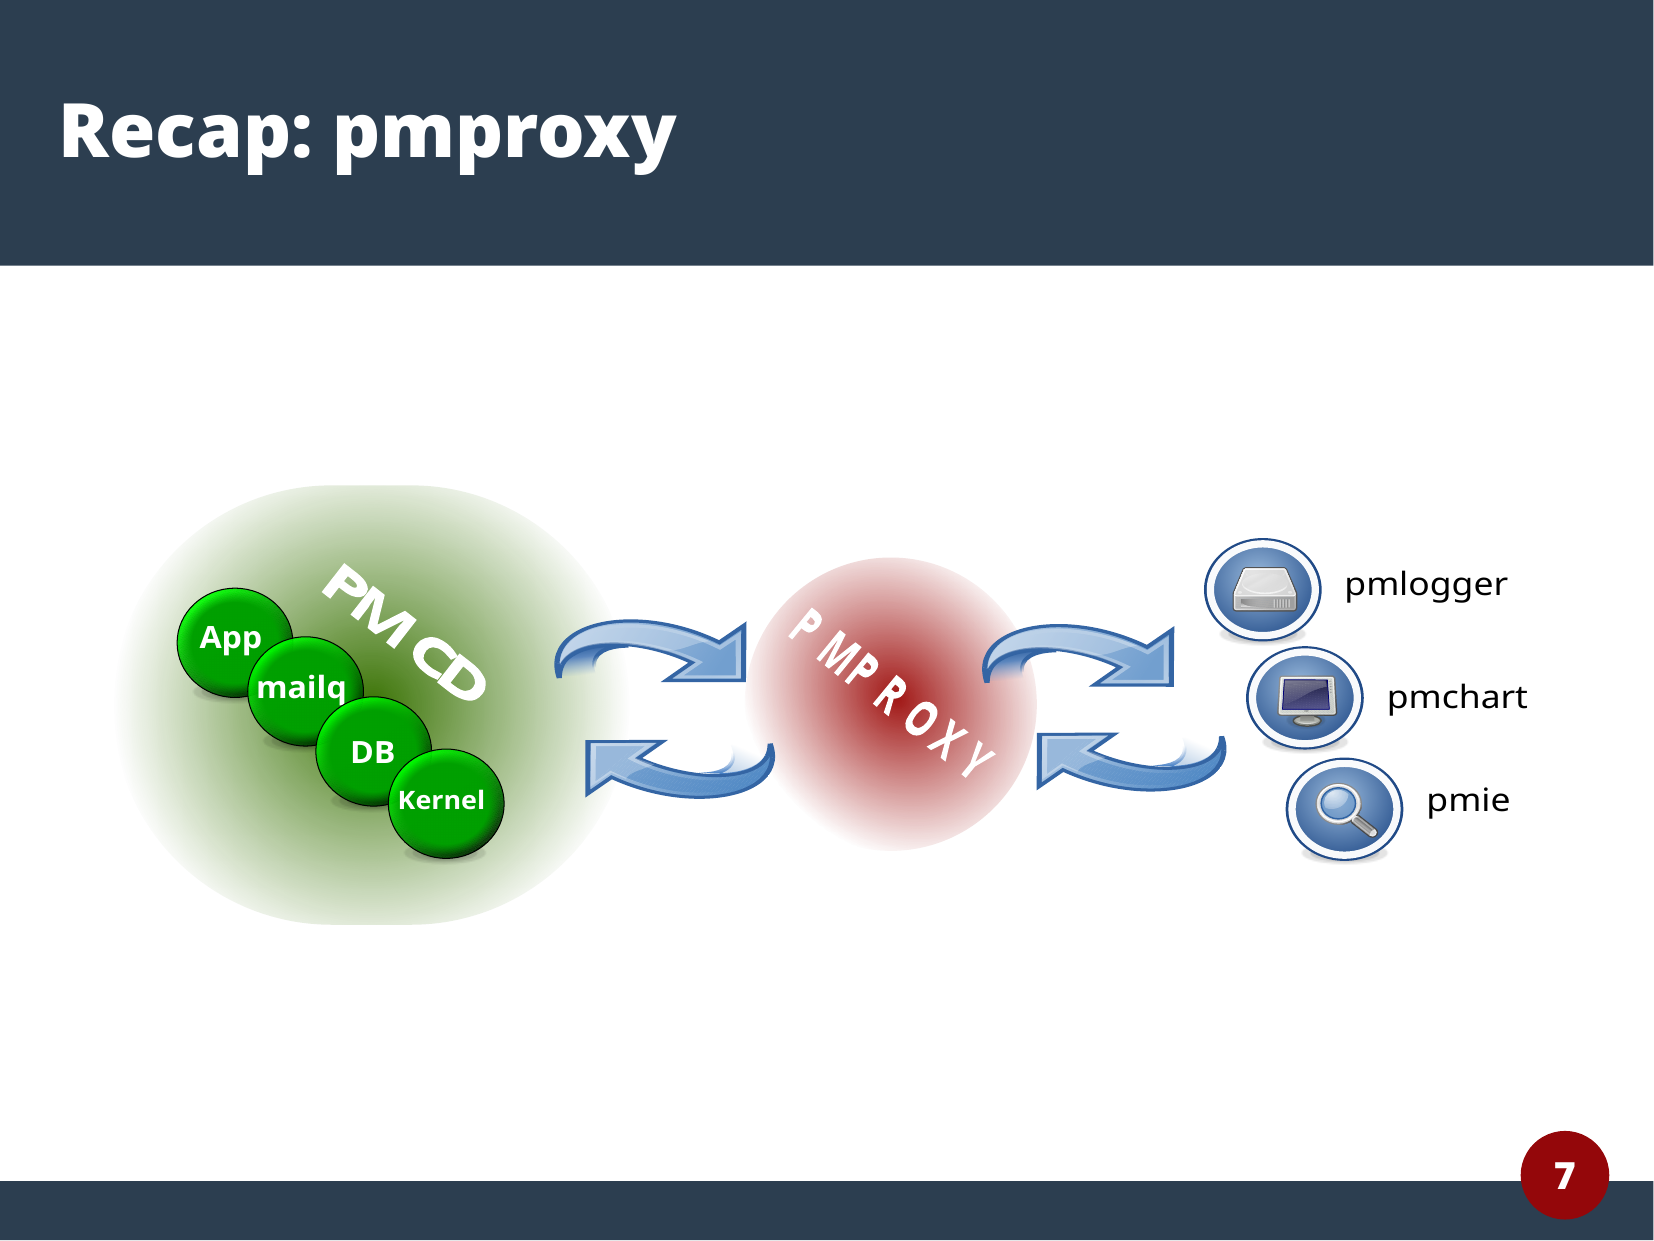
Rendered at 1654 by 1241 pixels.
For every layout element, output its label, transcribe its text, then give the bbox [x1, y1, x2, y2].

picture [108, 403, 1555, 1040]
title Recap: pmproxy [59, 49, 1595, 207]
